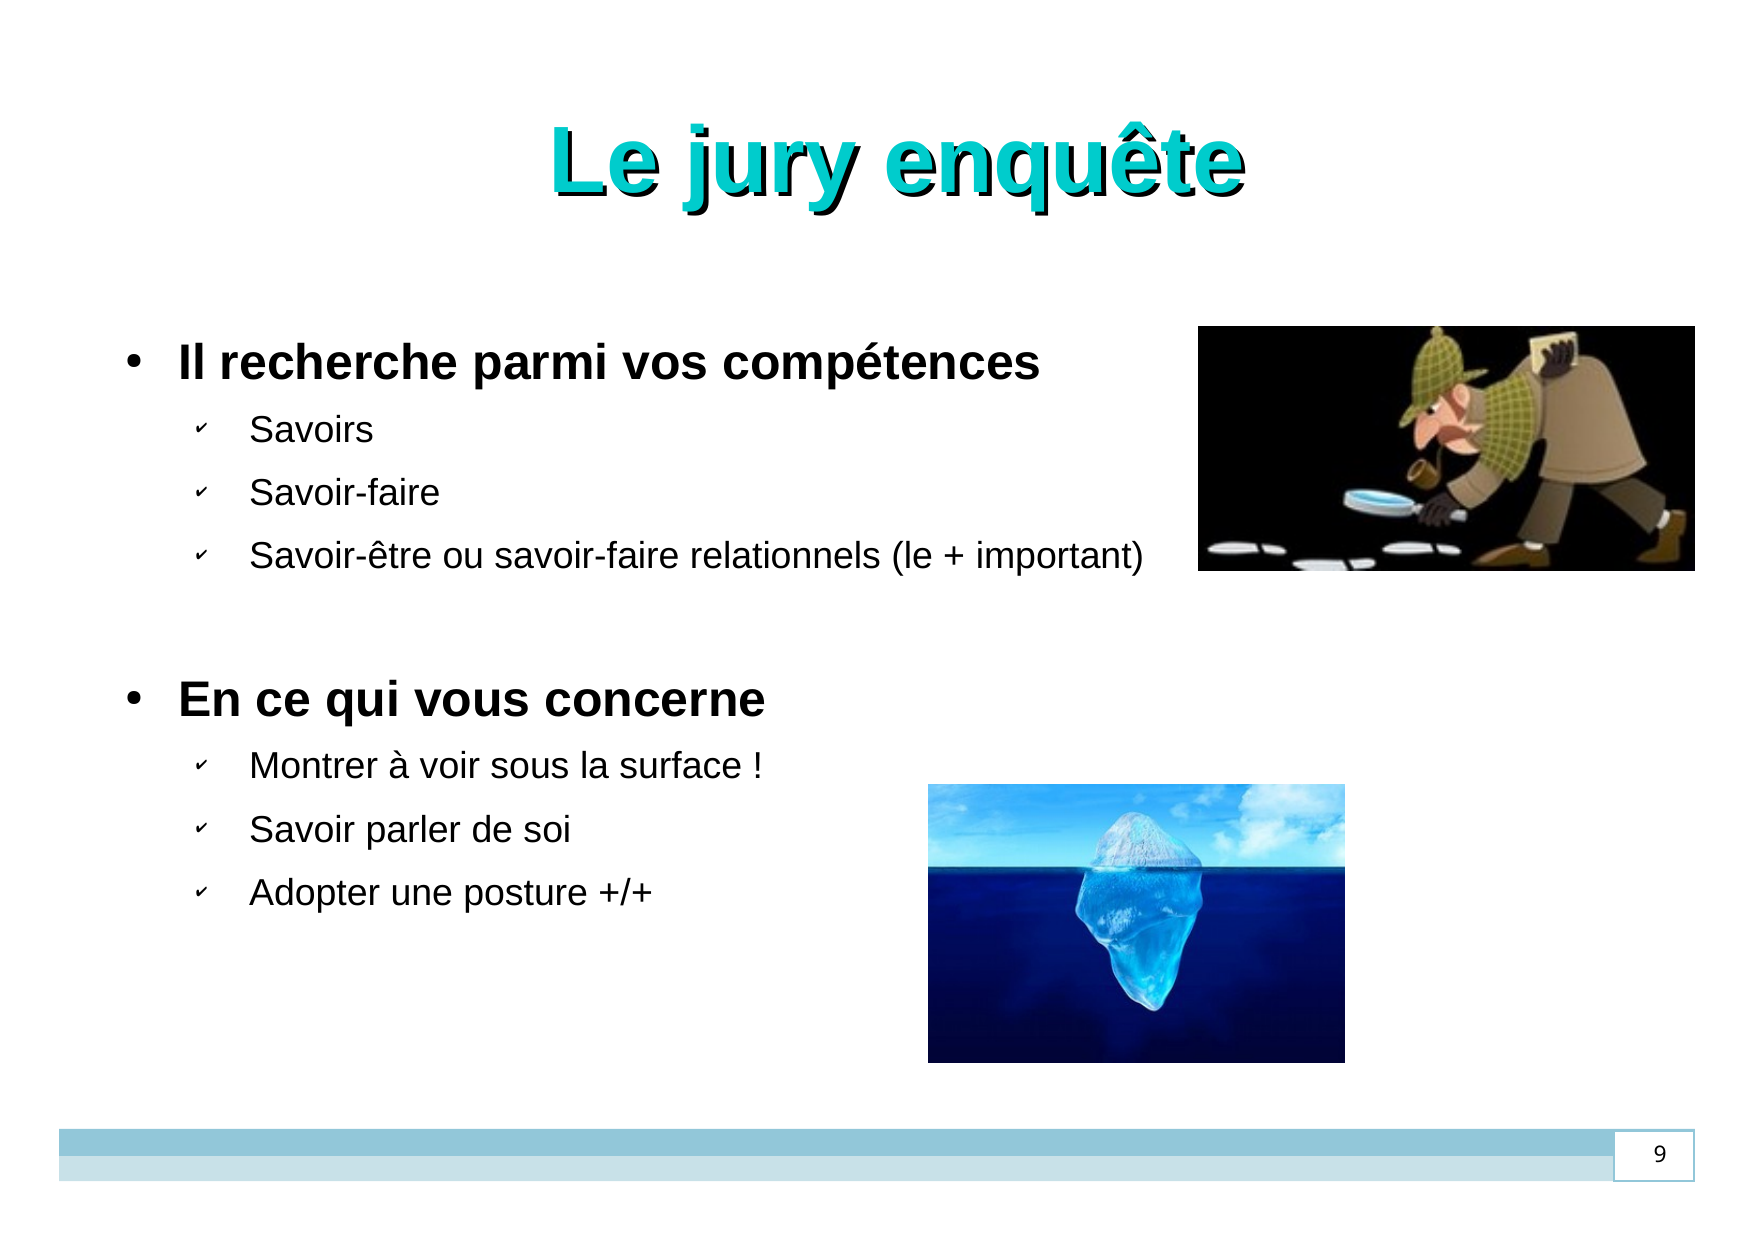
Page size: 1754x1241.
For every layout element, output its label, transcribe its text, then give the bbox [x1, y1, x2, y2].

title Le jury enquête [135, 75, 1659, 244]
picture [928, 784, 1345, 1063]
list Il recherche parmi vos compétences Savoirs Savoir-faire Savoir-être ou savoir-faire relationnels (le + important) En ce qui vous concerne Montrer à voir sous la surface ! Savoir parler de soi Adopter une posture +/+ [107, 261, 1674, 1144]
picture [1198, 326, 1695, 571]
